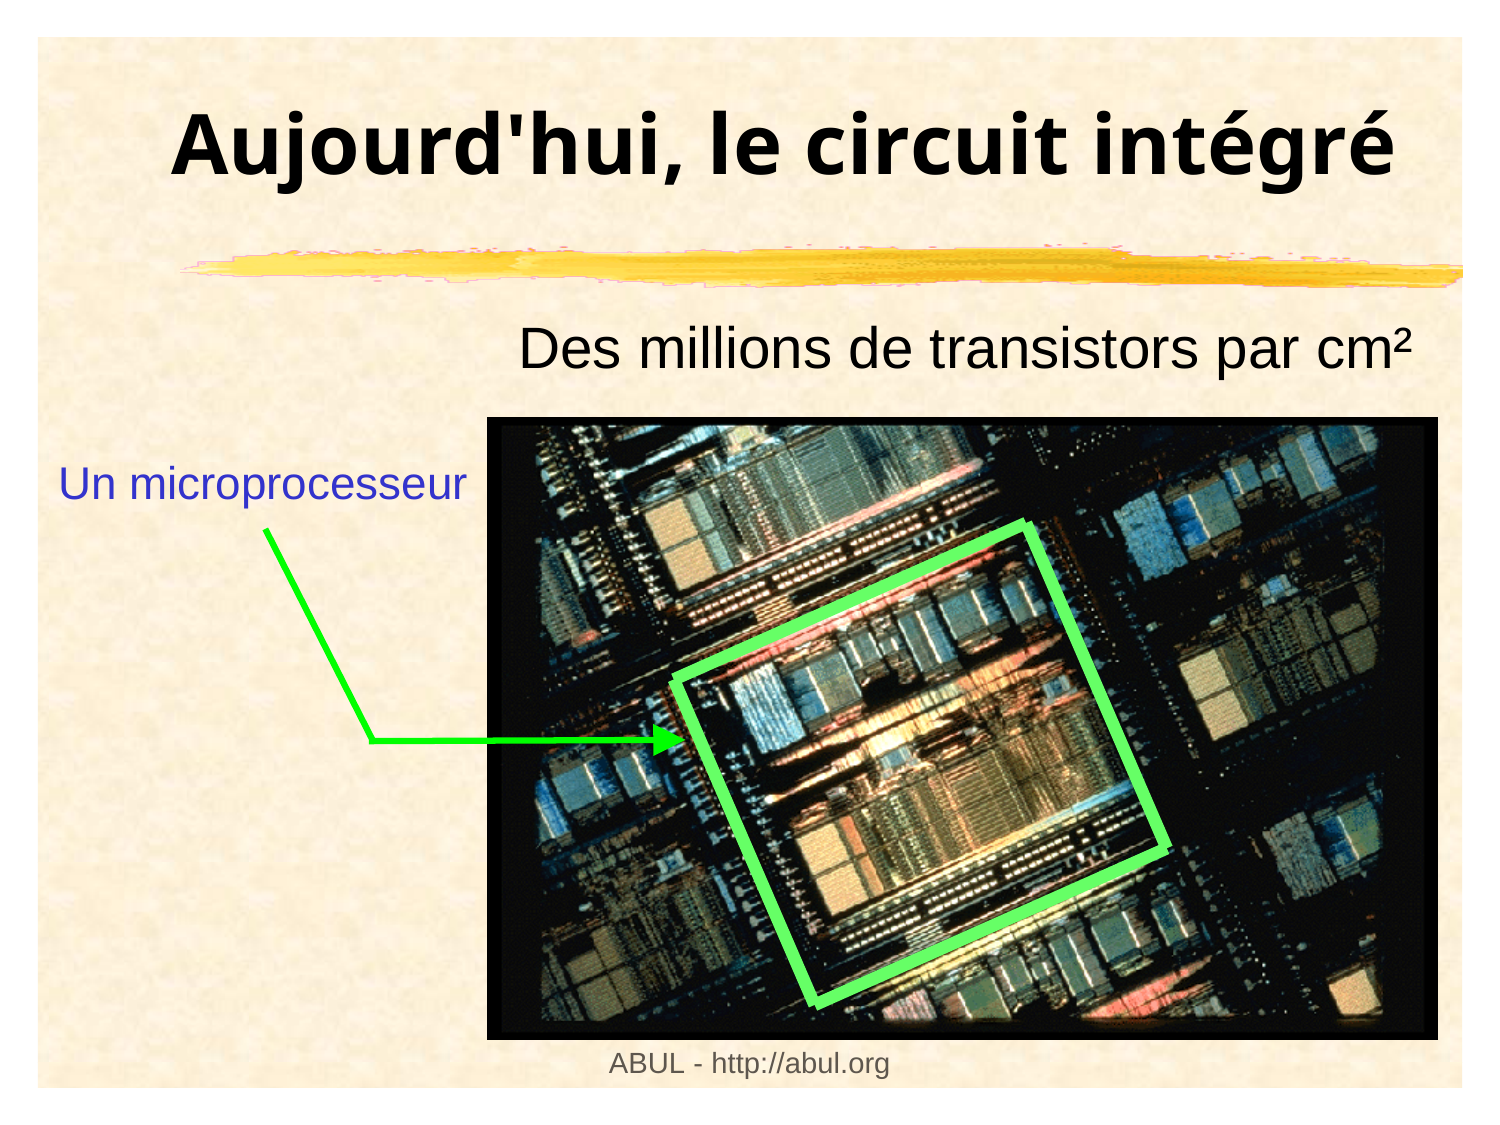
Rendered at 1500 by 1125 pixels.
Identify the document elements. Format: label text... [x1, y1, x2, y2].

text_box Un microprocesseur [43, 450, 491, 523]
picture [37, 37, 1463, 1088]
title Aujourd'hui, le circuit intégré [156, 37, 1463, 248]
text_box Des millions de transistors par cm² [503, 308, 1448, 397]
